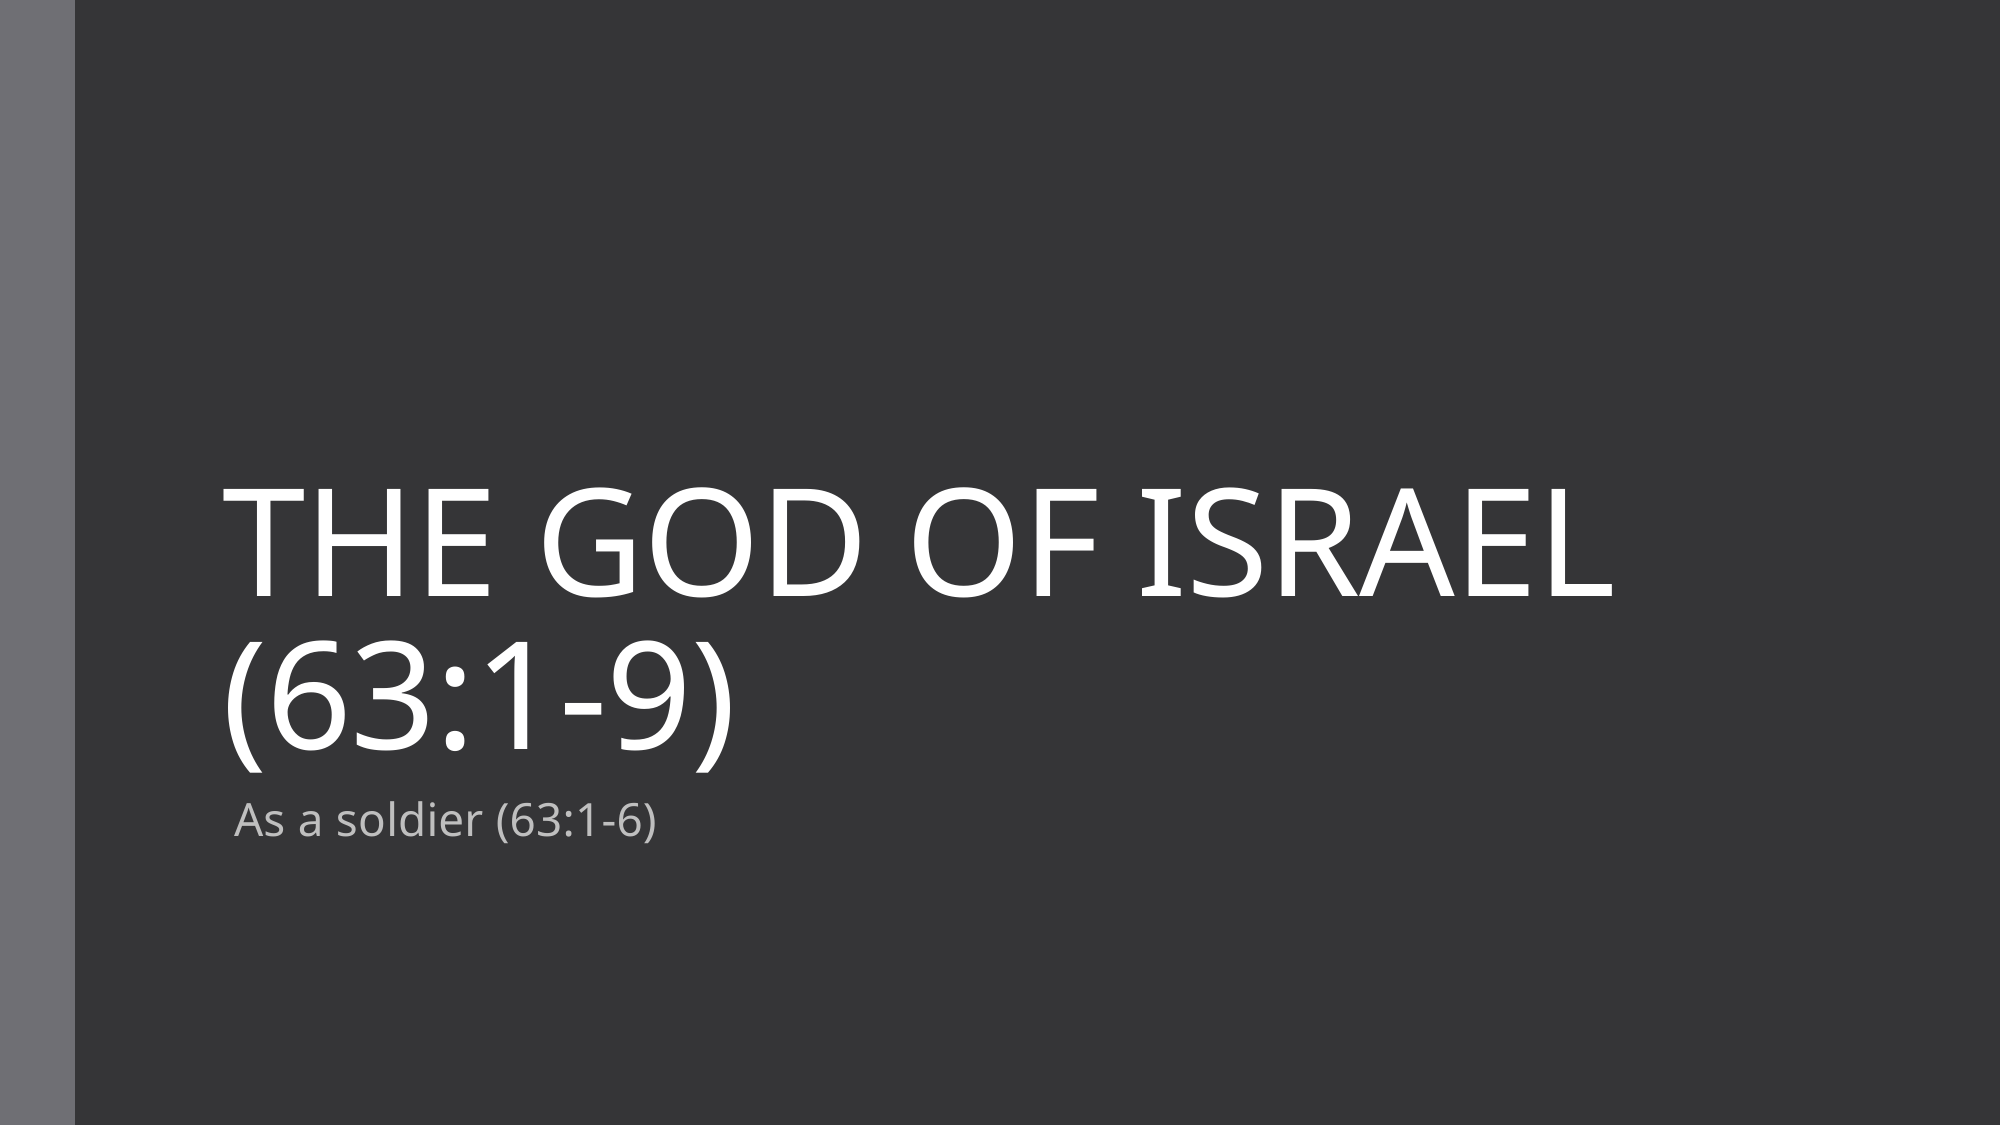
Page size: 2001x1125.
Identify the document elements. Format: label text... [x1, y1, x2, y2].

title THE GOD OF ISRAEL (63:1-9) [206, 124, 1752, 787]
subtitle As a soldier (63:1-6) [206, 787, 1752, 1066]
